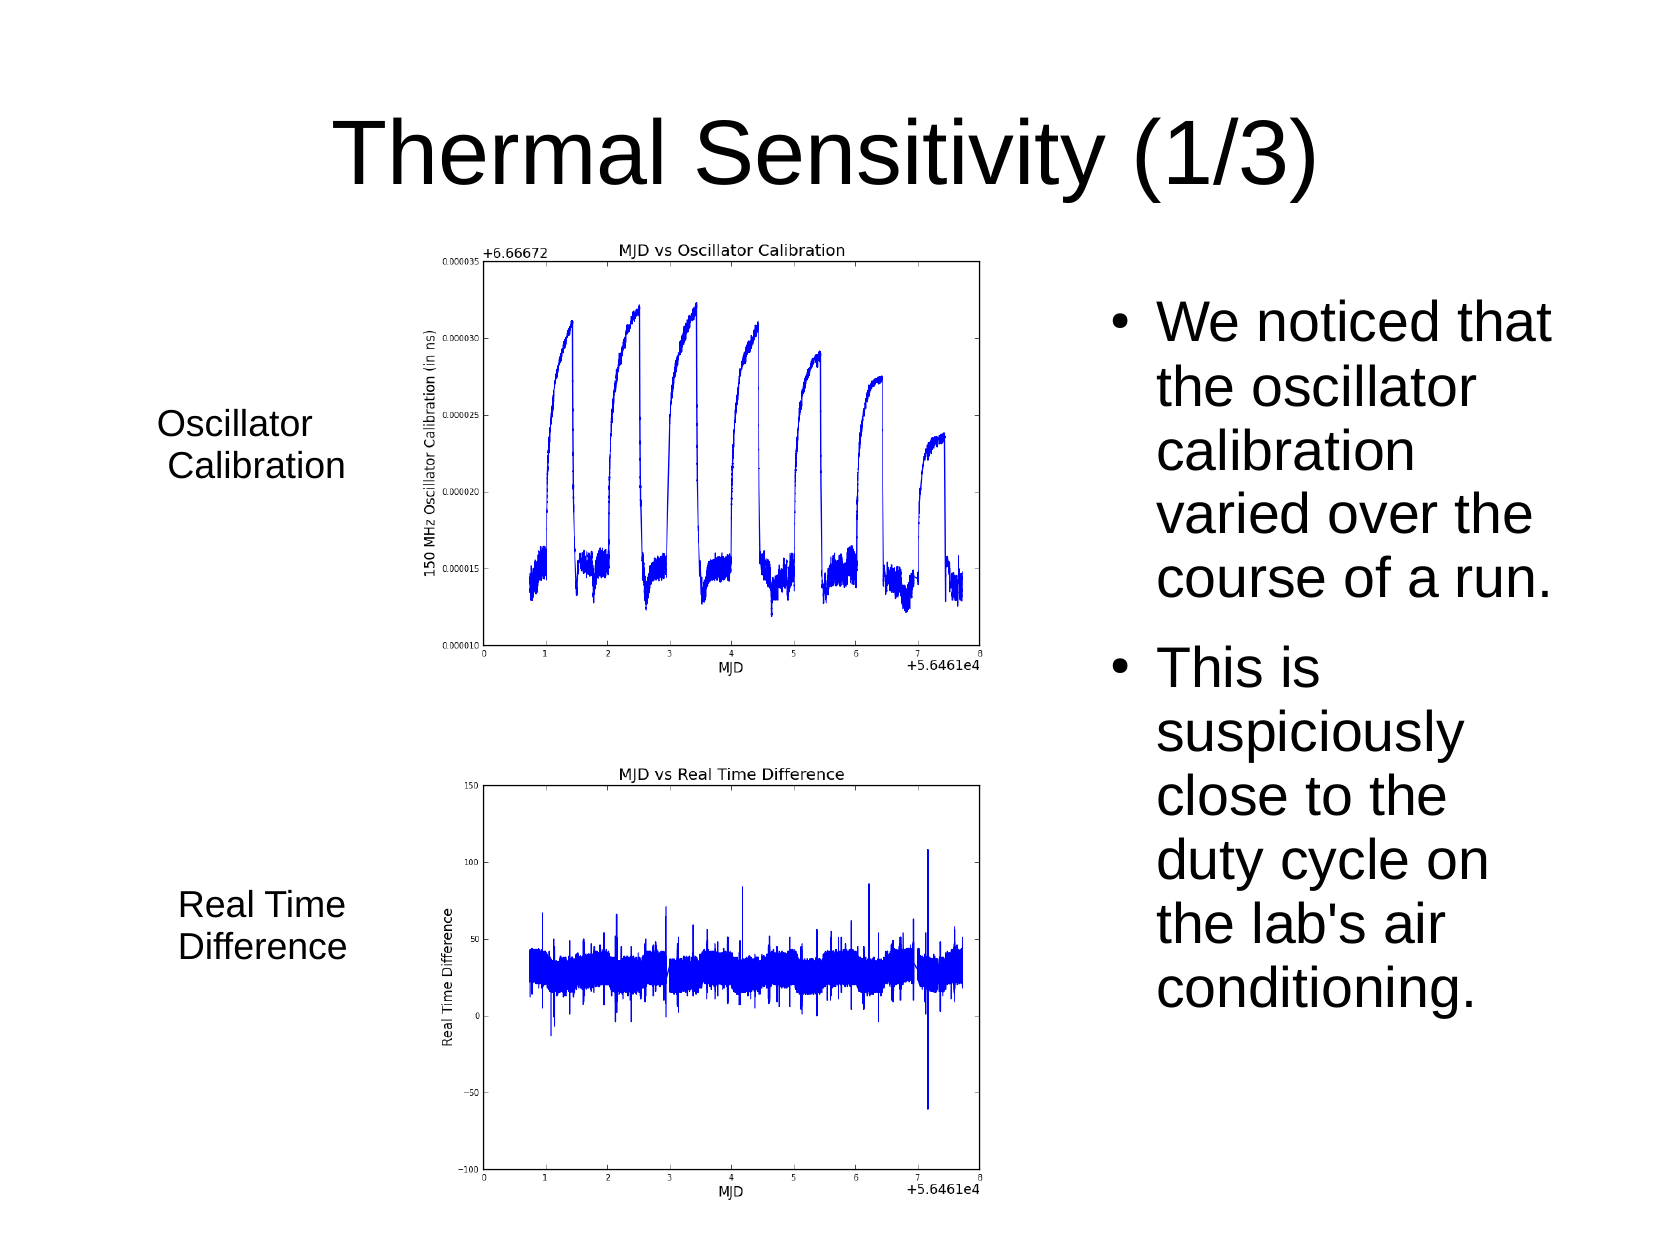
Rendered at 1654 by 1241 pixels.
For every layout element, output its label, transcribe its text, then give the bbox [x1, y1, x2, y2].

picture [403, 257, 1043, 693]
picture [403, 737, 1043, 1217]
text_box Oscillator Calibration [142, 394, 583, 533]
text_box Real Time Difference [163, 876, 562, 1015]
title Thermal Sensitivity (1/3) [82, 49, 1571, 257]
list We noticed that the oscillator calibration varied over the course of a run. This is suspiciously close to the duty cycle on the lab's air conditioning. [1095, 290, 1572, 1036]
